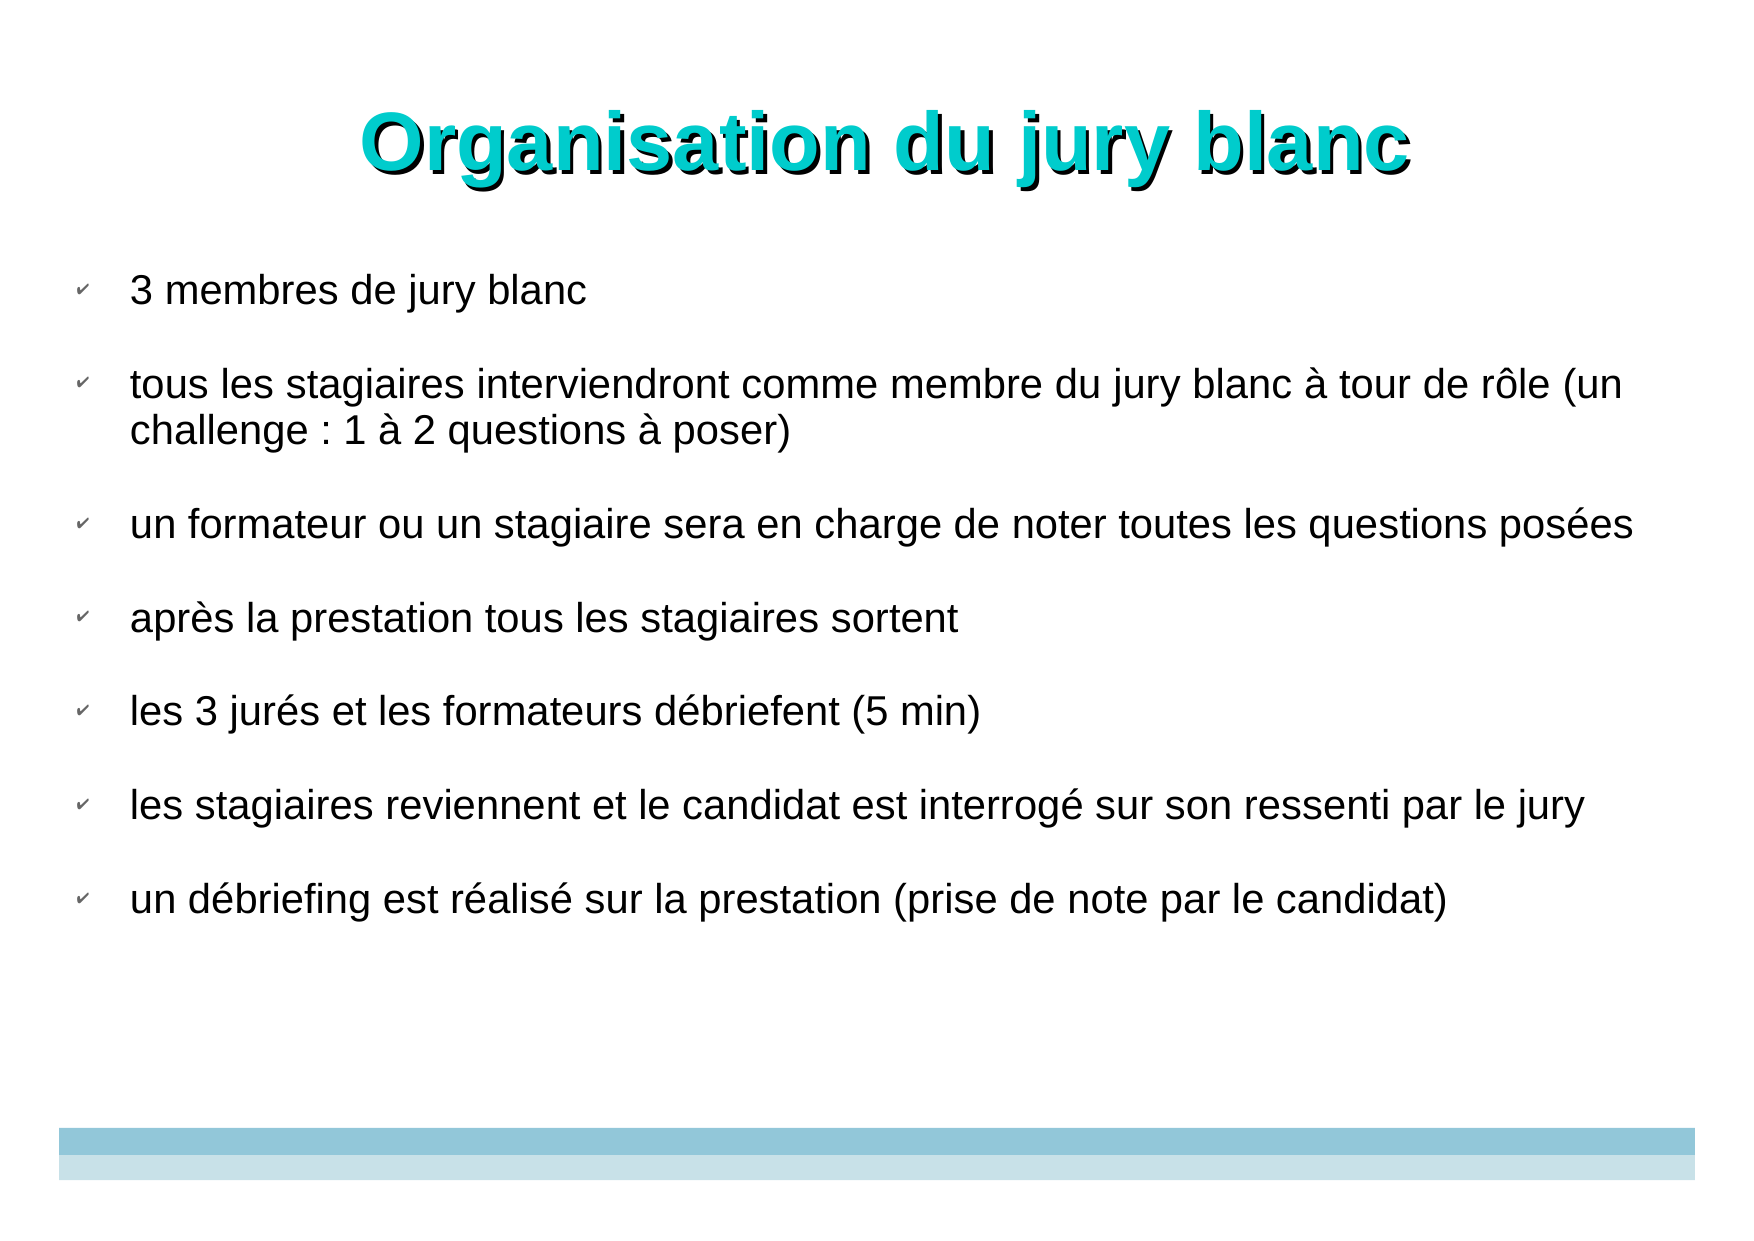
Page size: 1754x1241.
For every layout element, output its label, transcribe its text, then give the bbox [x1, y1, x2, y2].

title Organisation du jury blanc [149, 59, 1622, 225]
list 3 membres de jury blanc tous les stagiaires interviendront comme membre du jury blanc à tour de rôle (un challenge : 1 à 2 questions à poser) un formateur ou un stagiaire sera en charge de noter toutes les questions posées après la prestation tous les stagiaires sortent les 3 jurés et les formateurs débriefent (5 min) les stagiaires reviennent et le candidat est interrogé sur son ressenti par le jury un débriefing est réalisé sur la prestation (prise de note par le candidat) [59, 266, 1695, 1177]
